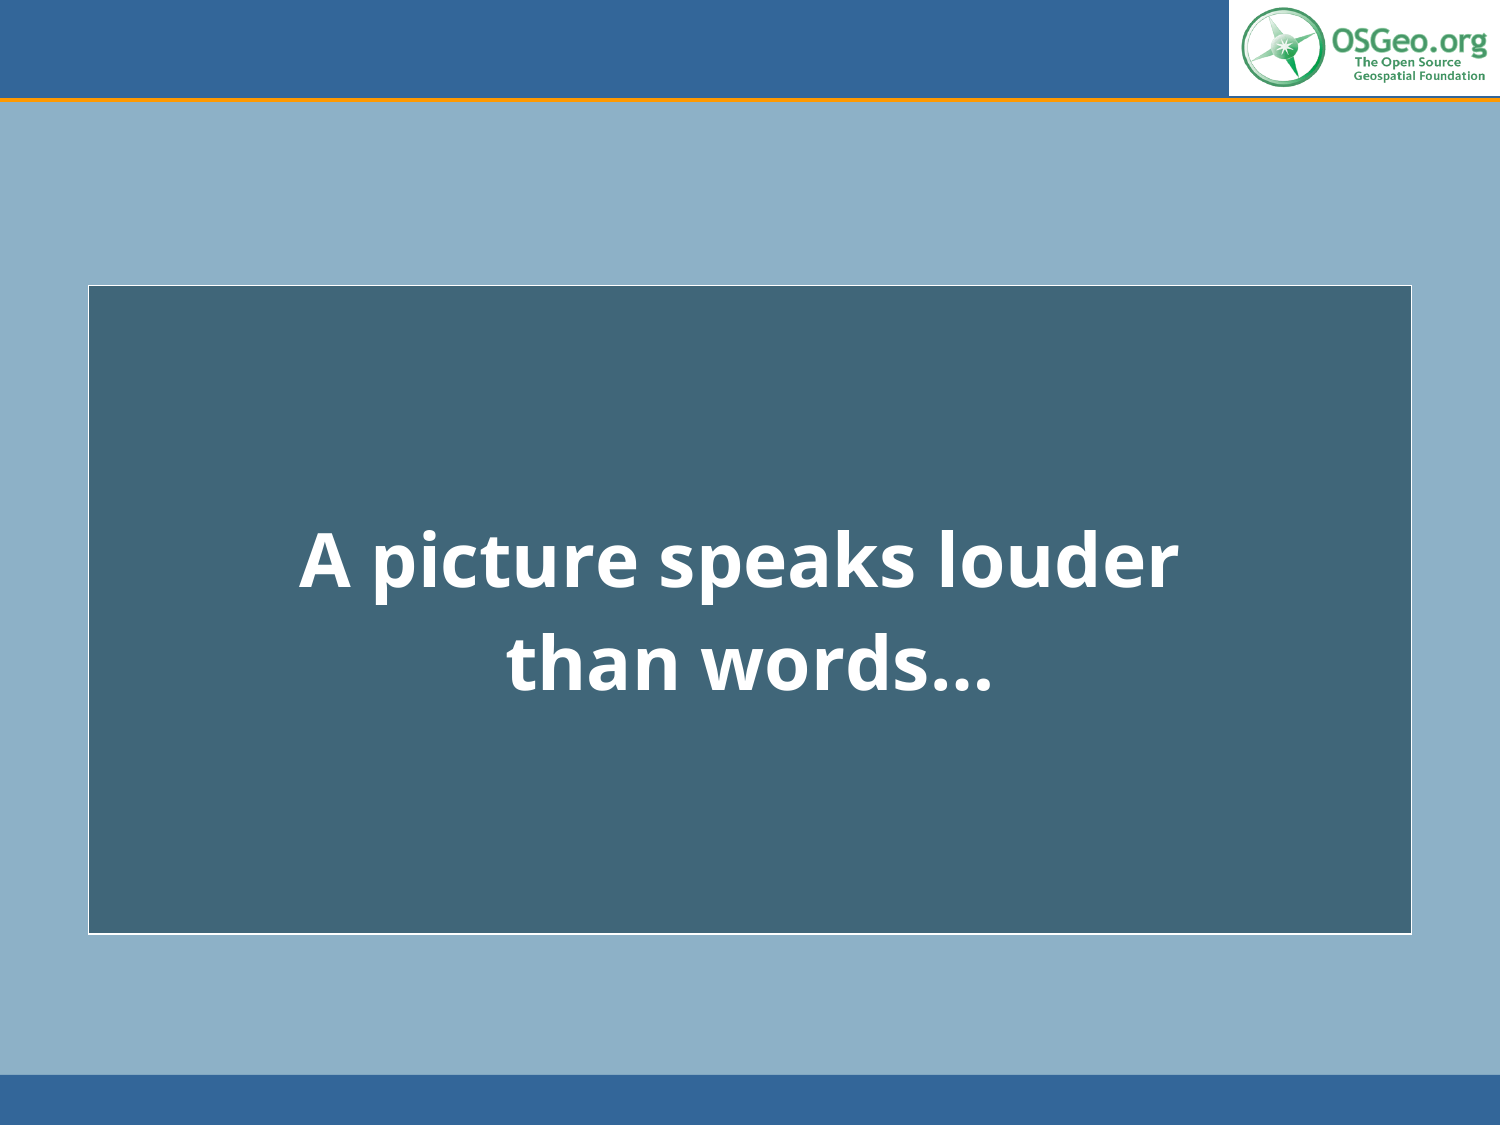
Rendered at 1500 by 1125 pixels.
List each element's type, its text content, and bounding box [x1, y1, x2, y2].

text_box A picture speaks louder than words… [88, 285, 1412, 935]
picture [1228, 0, 1500, 97]
